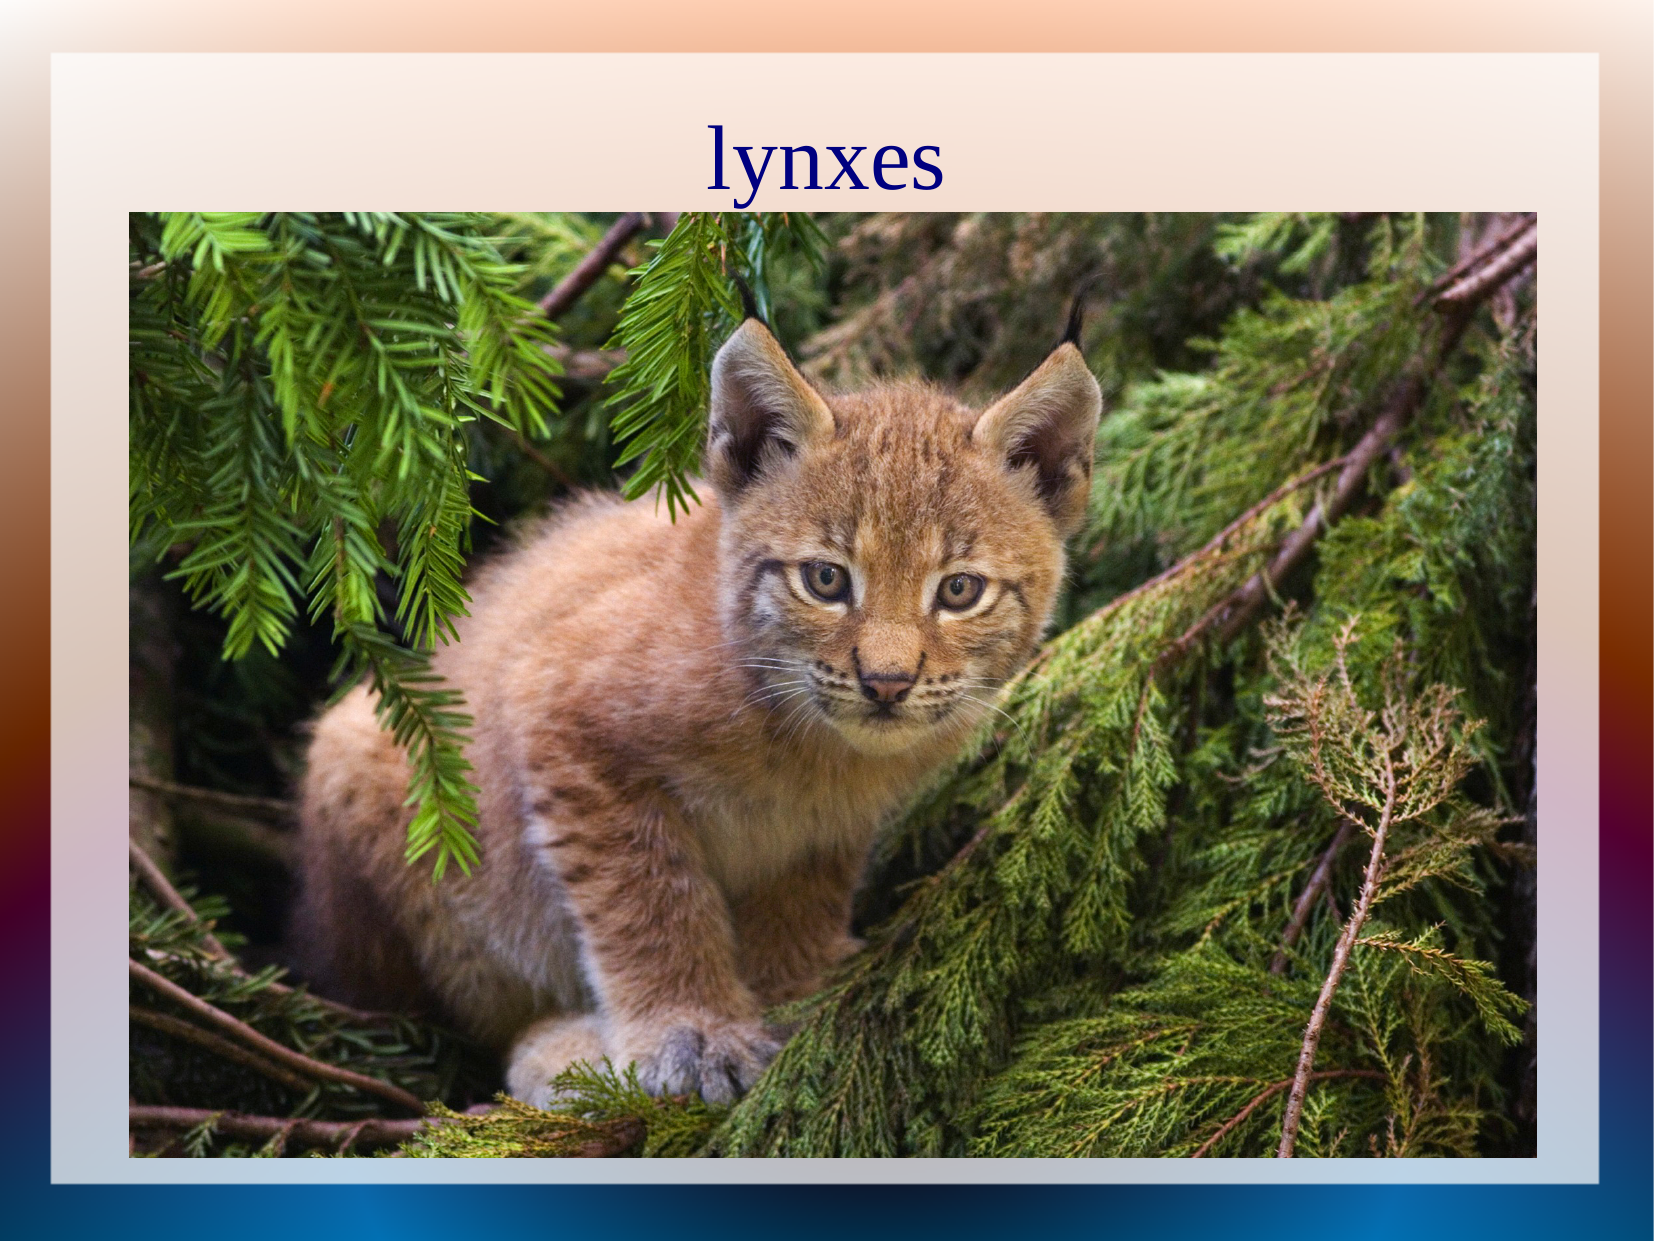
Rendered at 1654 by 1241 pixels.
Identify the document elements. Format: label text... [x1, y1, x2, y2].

title lynxes [82, 55, 1571, 263]
picture [0, 0, 1654, 1241]
